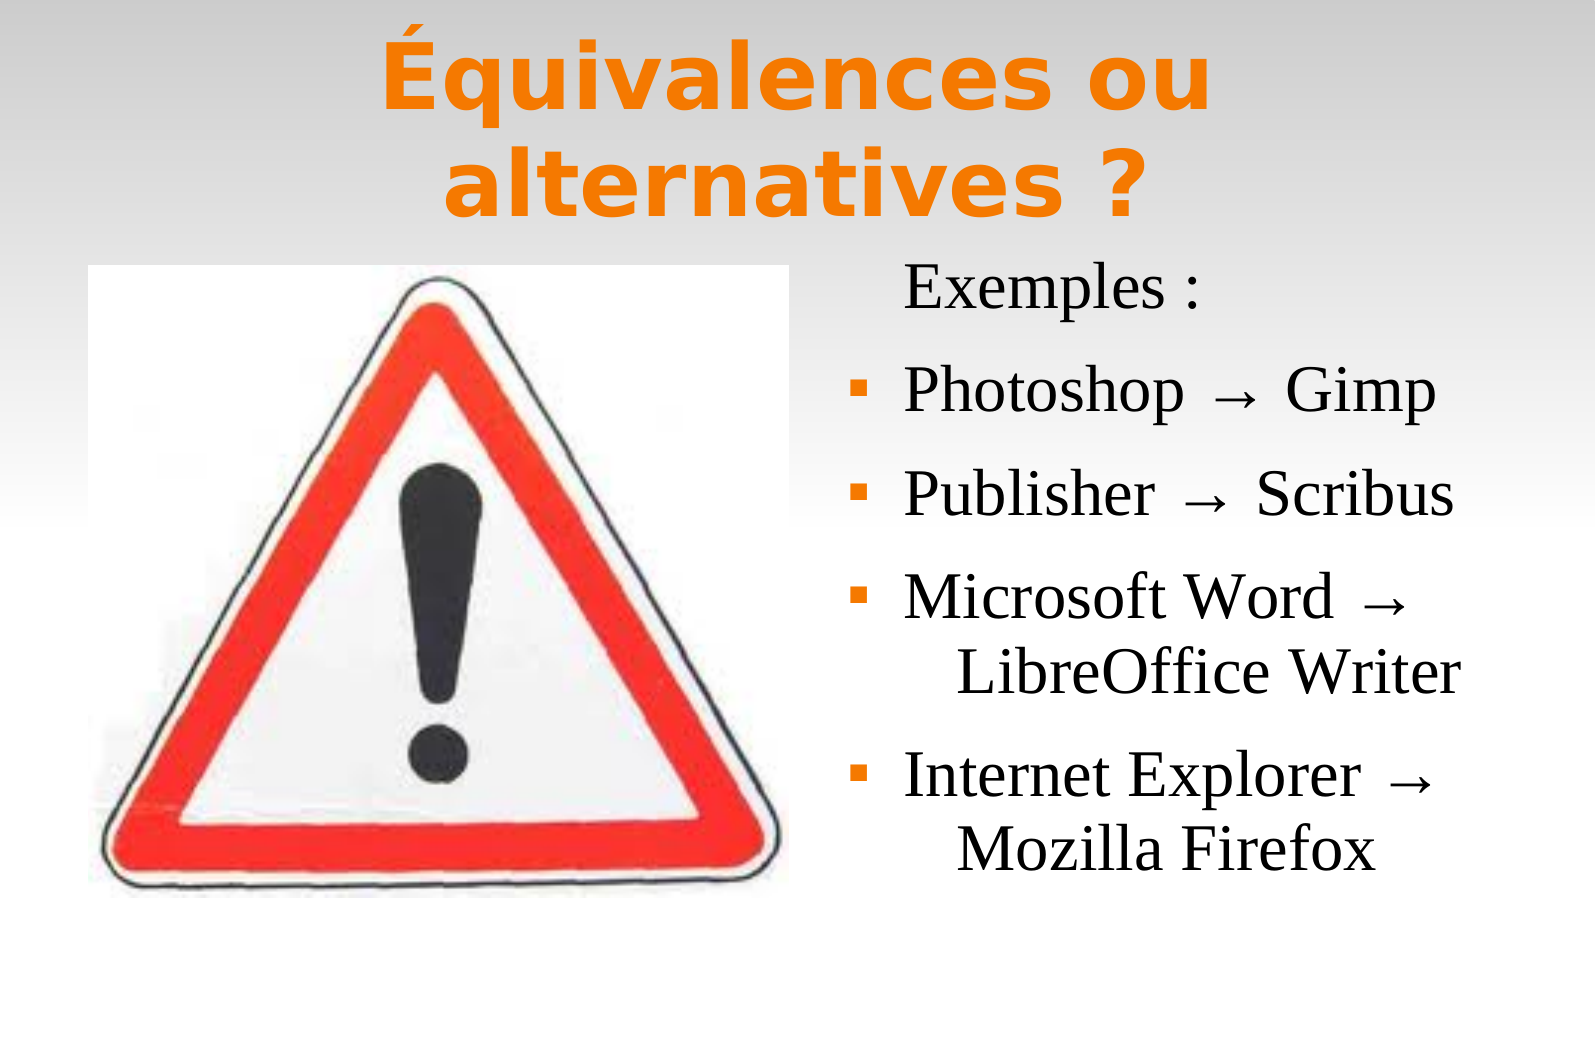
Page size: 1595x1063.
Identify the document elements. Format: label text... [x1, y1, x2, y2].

picture [88, 265, 789, 898]
list Exemples : Photoshop → Gimp Publisher → Scribus Microsoft Word → LibreOffice Writer Internet Explorer → Mozilla Firefox [814, 248, 1516, 951]
title Équivalences ou alternatives ? [79, 24, 1515, 239]
